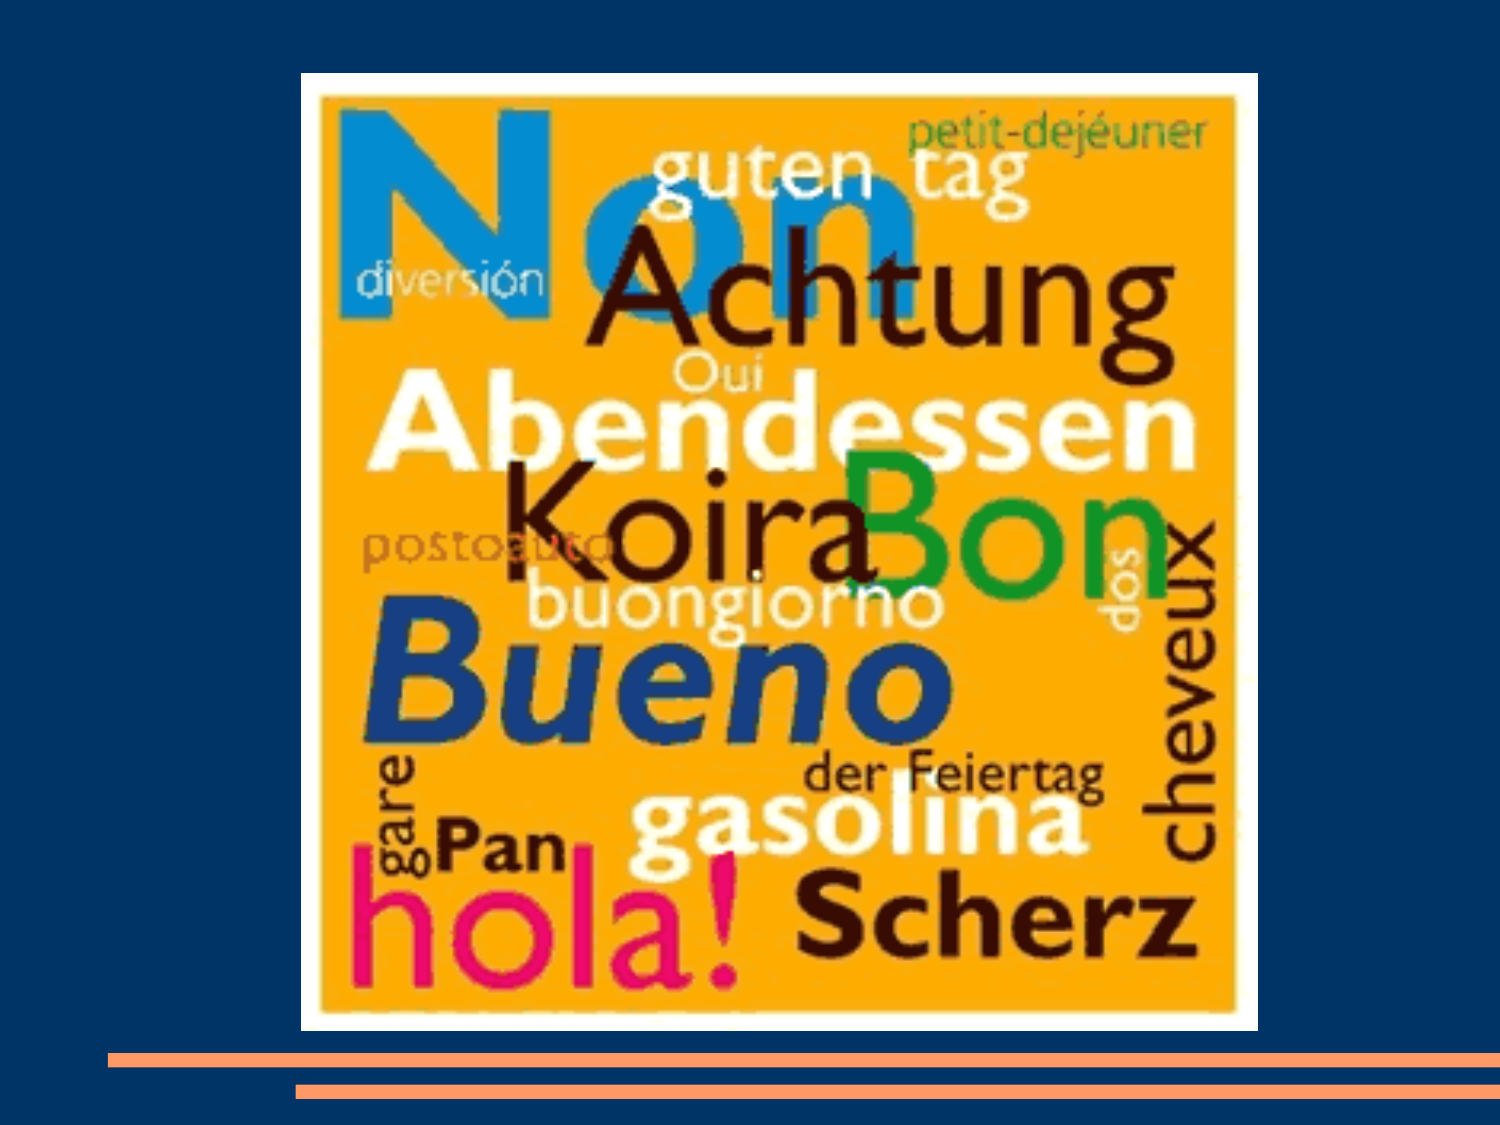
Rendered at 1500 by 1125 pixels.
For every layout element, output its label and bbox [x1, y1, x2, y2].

picture [301, 73, 1258, 1031]
